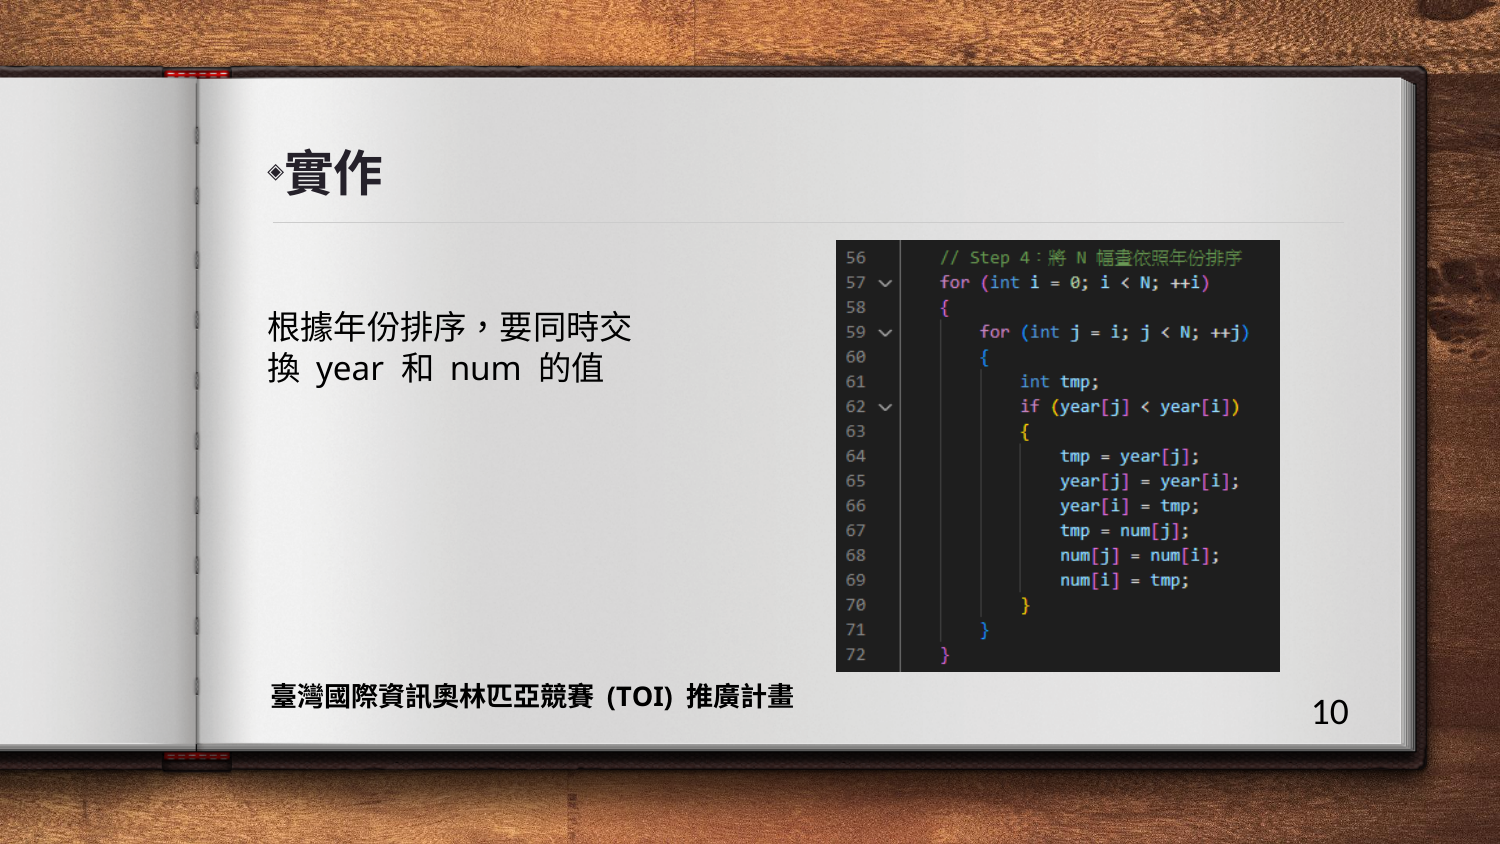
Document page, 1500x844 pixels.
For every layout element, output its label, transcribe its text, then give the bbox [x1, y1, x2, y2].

text_box [1295, 672, 1386, 737]
picture [836, 240, 1280, 672]
text_box 根據年份排序，要同時交換 year 和 num 的值 [252, 299, 664, 396]
list 實作 [252, 126, 1194, 216]
